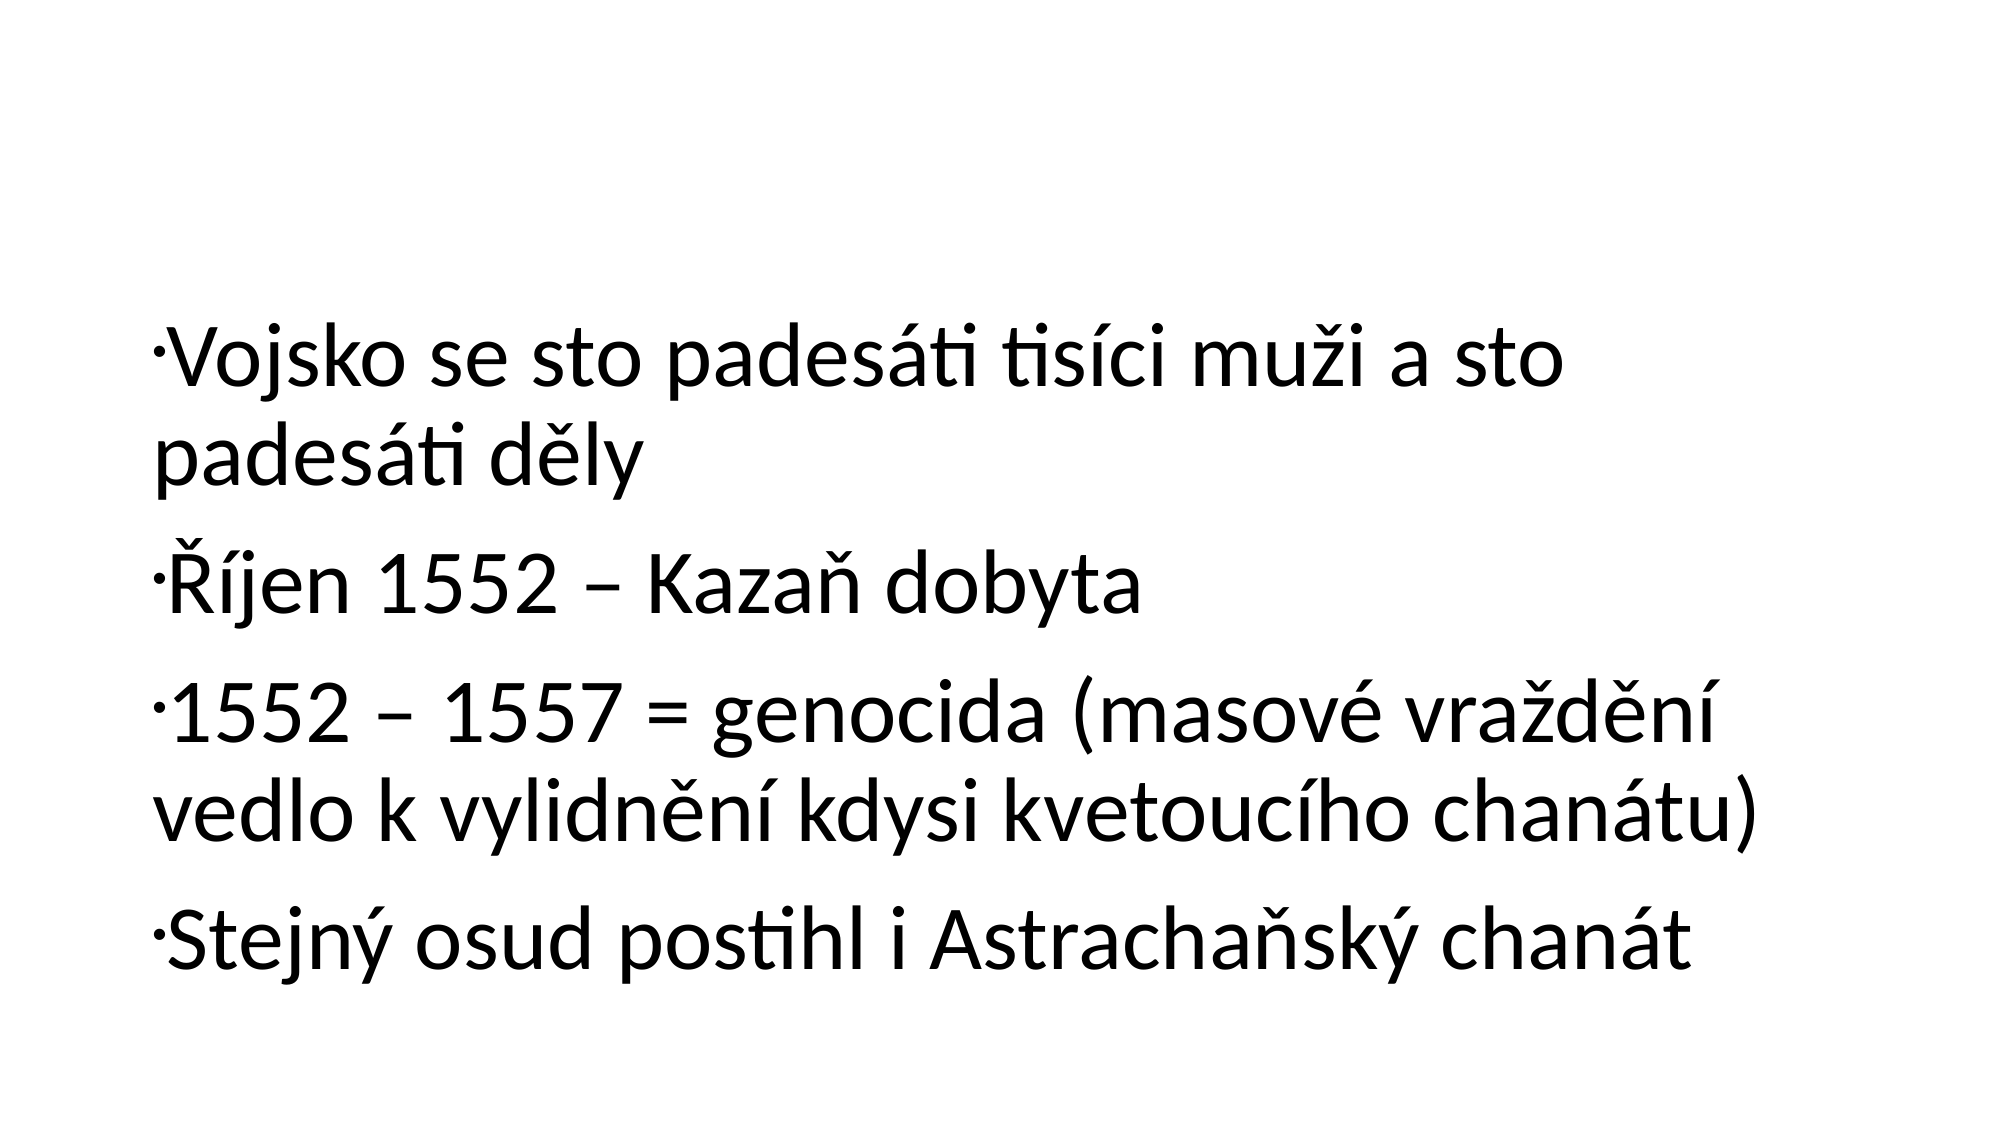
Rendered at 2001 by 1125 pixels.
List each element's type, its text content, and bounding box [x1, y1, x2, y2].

list Vojsko se sto padesáti tisíci muži a sto padesáti děly Říjen 1552 – Kazaň dobyta 1552 – 1557 = genocida (masové vraždění vedlo k vylidnění kdysi kvetoucího chanátu) Stejný osud postihl i Astrachaňský chanát [137, 299, 1863, 1014]
